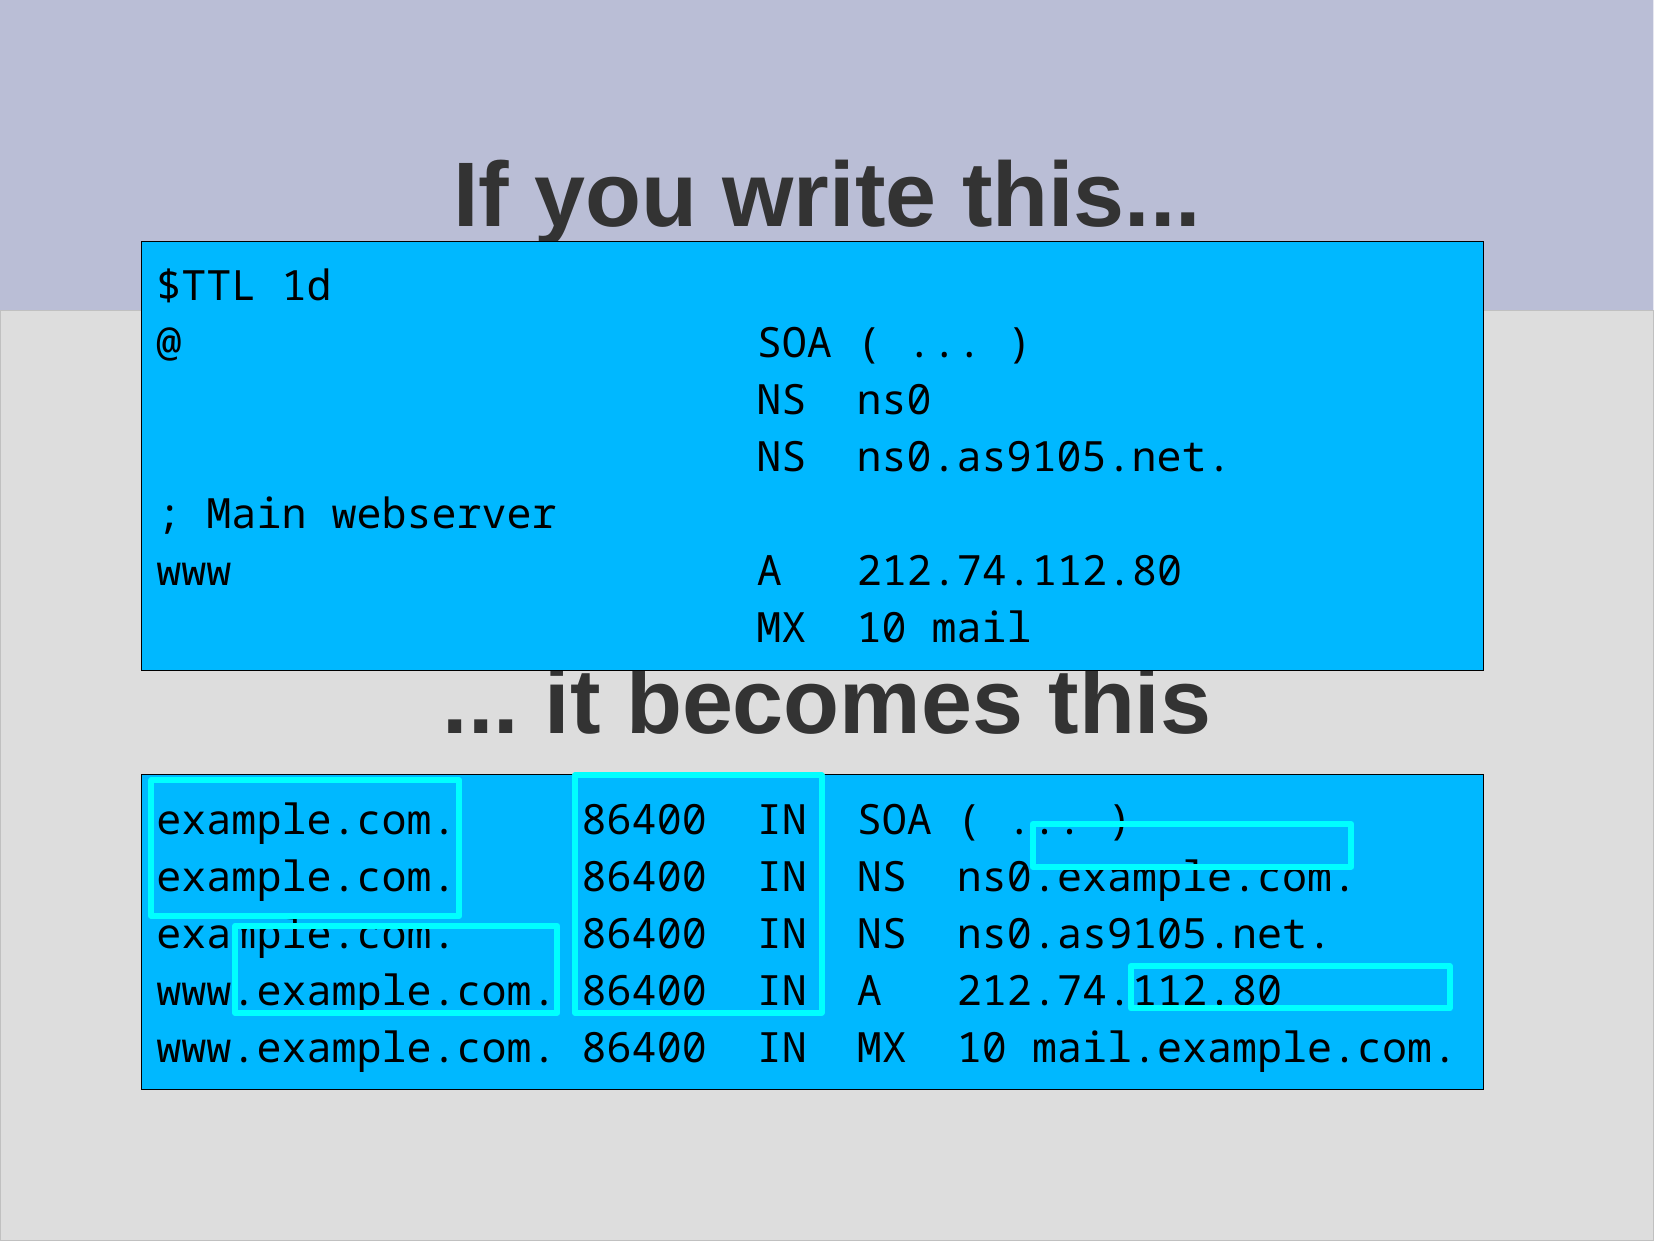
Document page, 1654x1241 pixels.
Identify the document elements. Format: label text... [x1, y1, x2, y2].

title ... it becomes this [121, 597, 1534, 805]
text_box $TTL 1d @ SOA ( ... ) NS ns0 NS ns0.as9105.net. ; Main webserver www A 212.74.112.80 MX 10 mail [141, 241, 1484, 604]
text_box example.com. 86400 IN SOA ( ... ) example.com. 86400 IN NS ns0.example.com. example.com. 86400 IN NS ns0.as9105.net. www.example.com. 86400 IN A 212.74.112.80 www.example.com. 86400 IN MX 10 mail.example.com. [141, 774, 1484, 1043]
text_box example.com. 86400 IN SOA ( ... ) example.com. 86400 IN NS ns0.example.com. example.com. 86400 IN NS ns0.as9105.net. www.example.com. 86400 IN A 212.74.112.80 www.example.com. 86400 IN MX 10 mail.example.com. [578, 778, 819, 1010]
title If you write this... [121, 91, 1534, 299]
